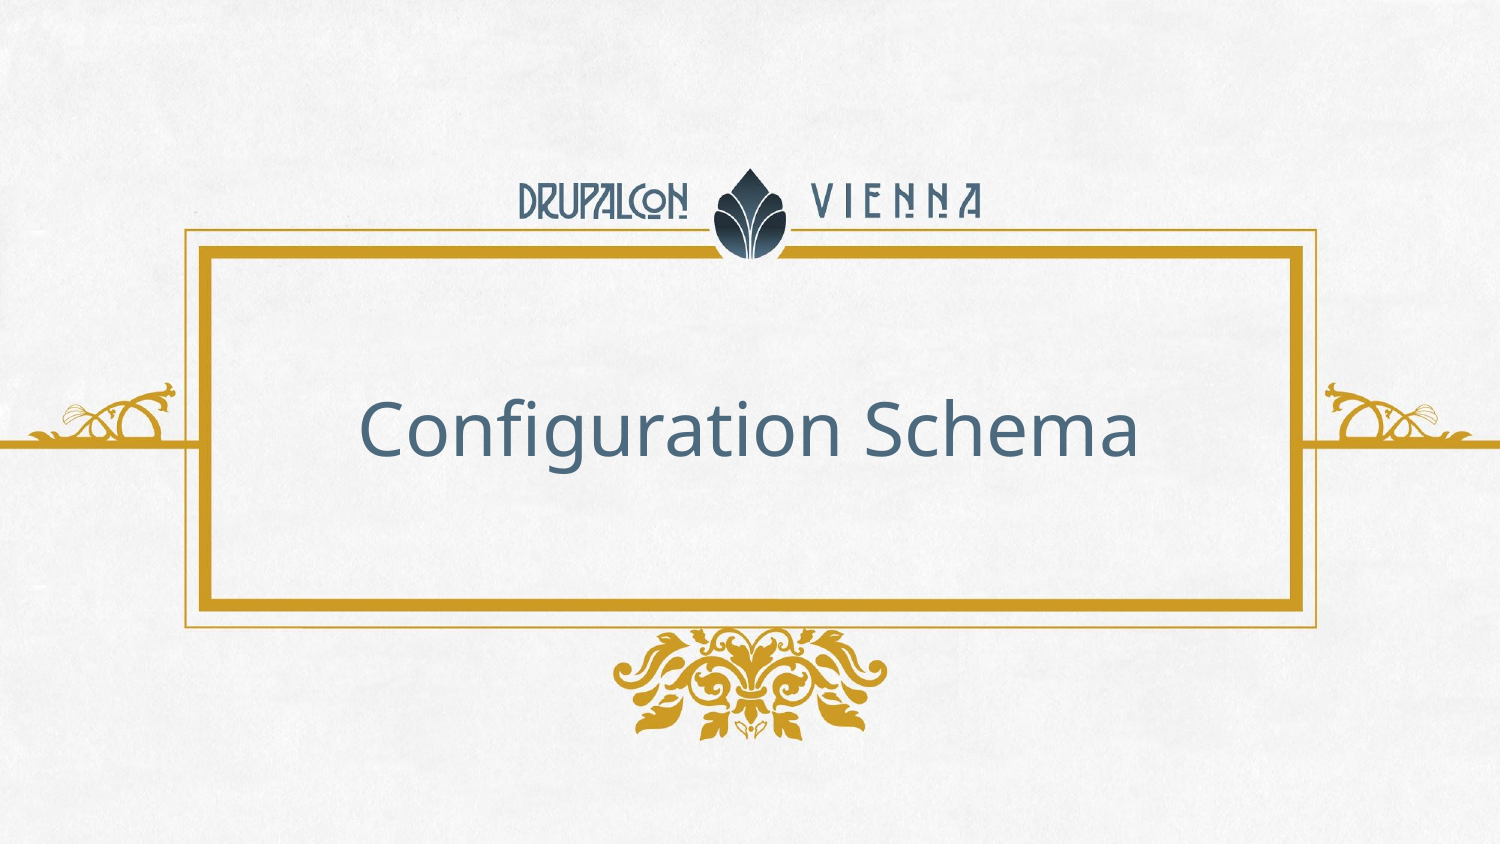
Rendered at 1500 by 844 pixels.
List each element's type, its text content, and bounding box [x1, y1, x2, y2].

picture [0, 0, 1500, 844]
text_box Configuration Schema [248, 366, 1252, 477]
